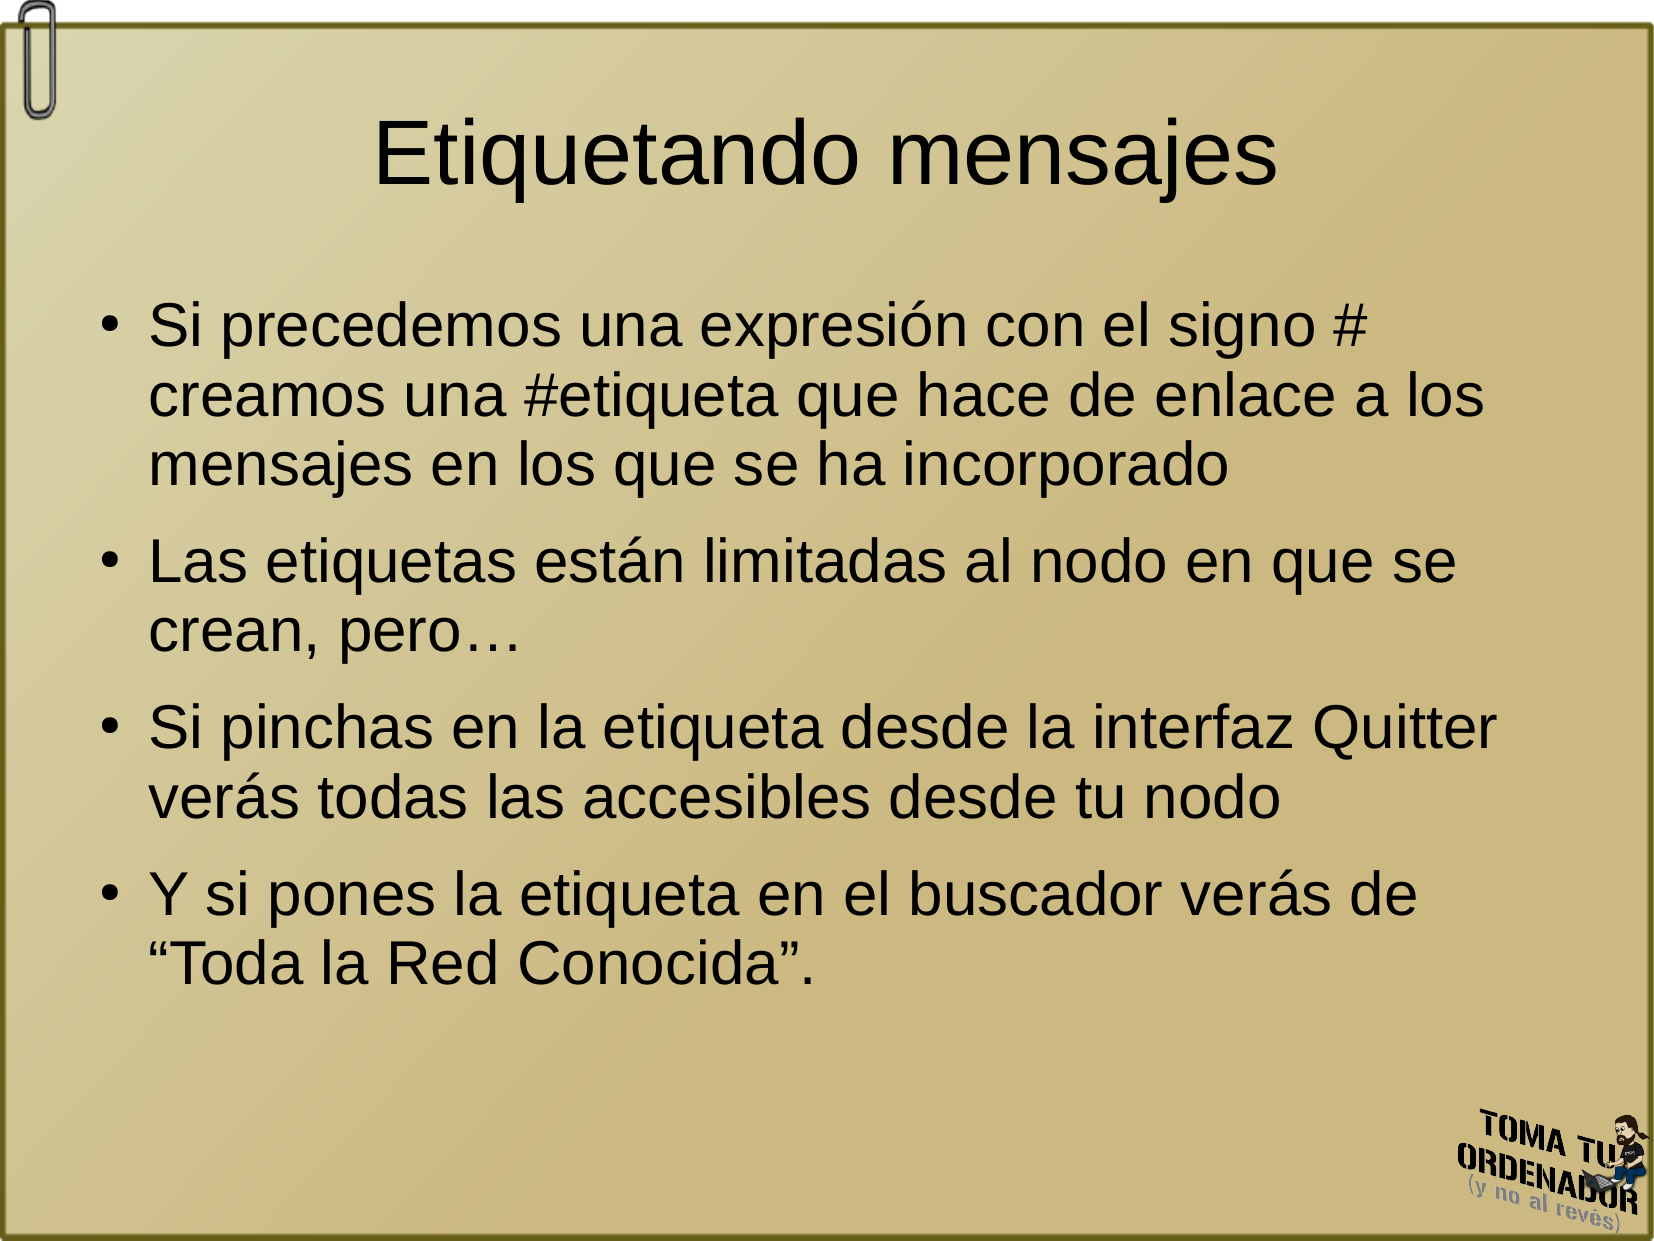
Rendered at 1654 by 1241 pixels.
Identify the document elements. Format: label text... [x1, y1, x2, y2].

list Si precedemos una expresión con el signo # creamos una #etiqueta que hace de enlace a los mensajes en los que se ha incorporado Las etiquetas están limitadas al nodo en que se crean, pero… Si pinchas en la etiqueta desde la interfaz Quitter verás todas las accesibles desde tu nodo Y si pones la etiqueta en el buscador verás de “Toda la Red Conocida”. [82, 290, 1538, 1010]
picture [0, 0, 1654, 1241]
title Etiquetando mensajes [82, 49, 1571, 257]
